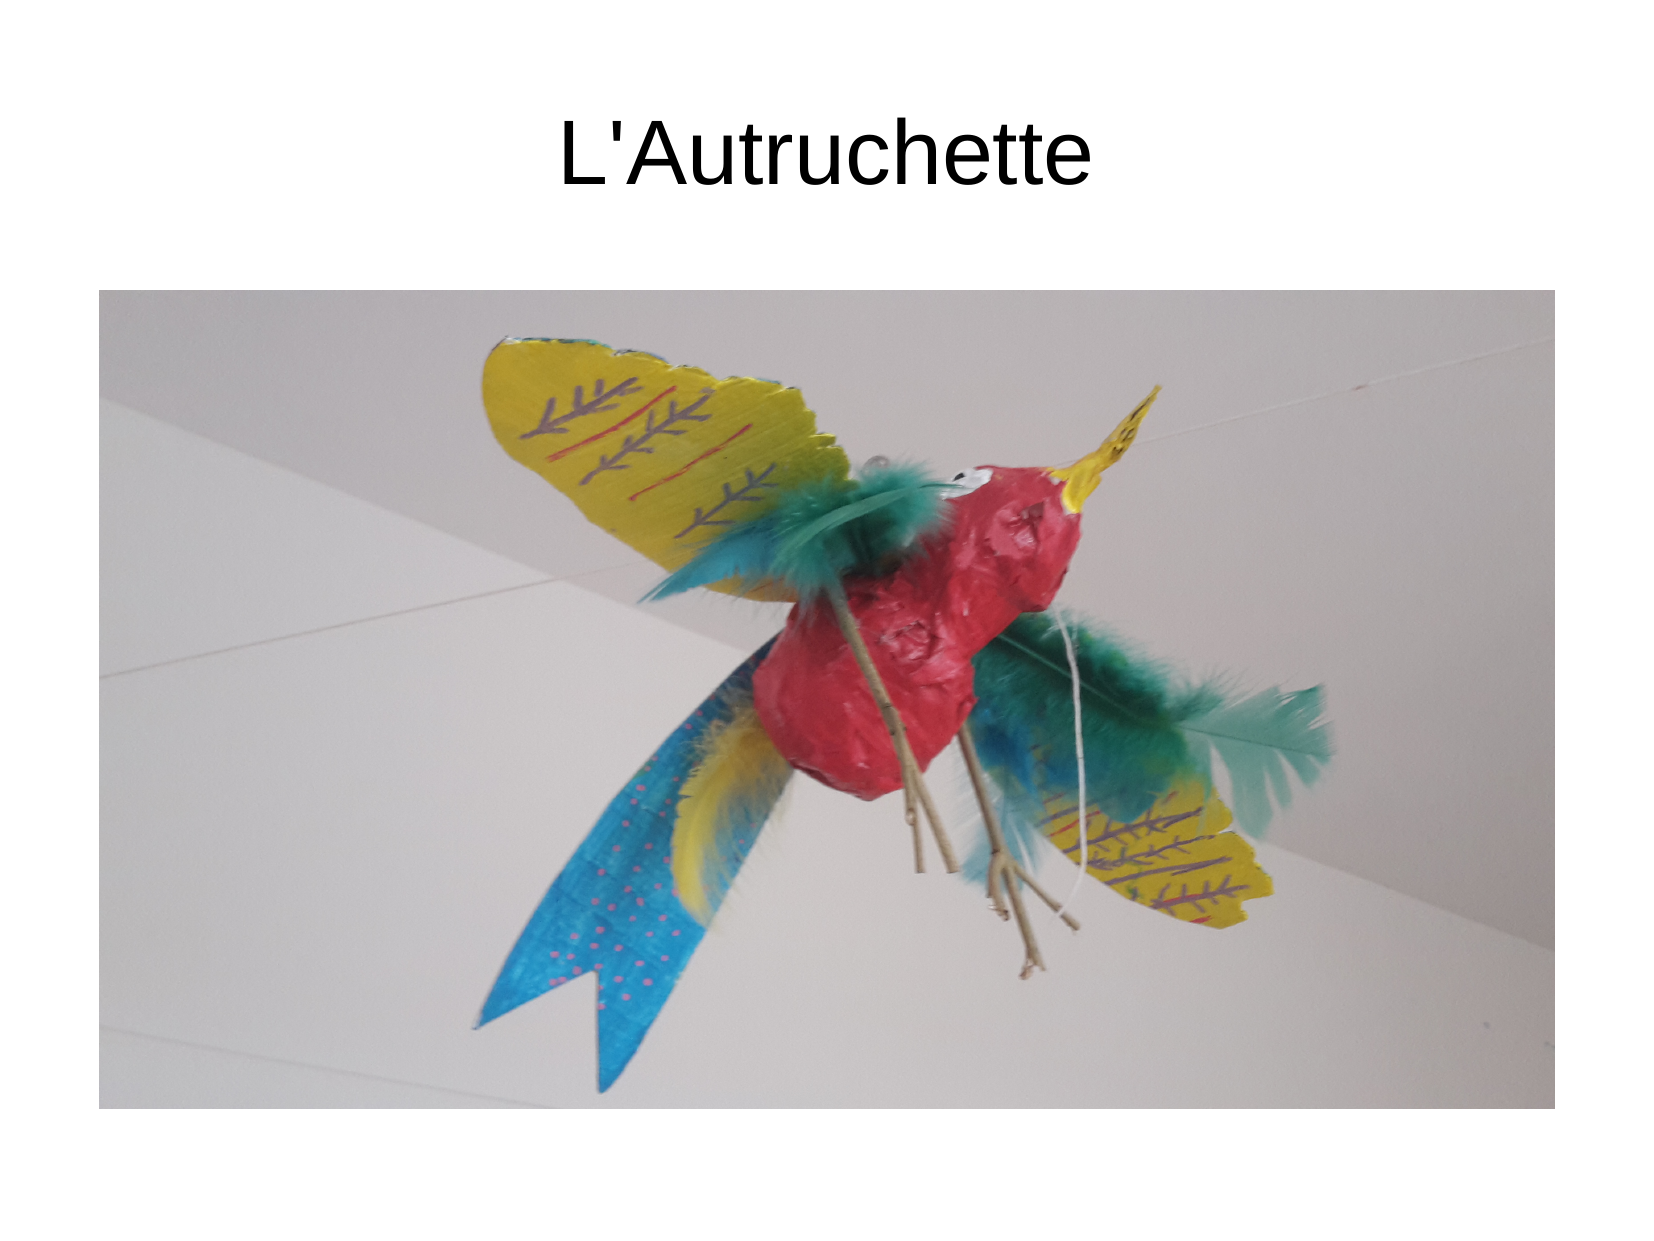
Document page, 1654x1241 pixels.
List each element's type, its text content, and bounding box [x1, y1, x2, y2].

title L'Autruchette [82, 49, 1571, 257]
picture [99, 290, 1555, 1109]
